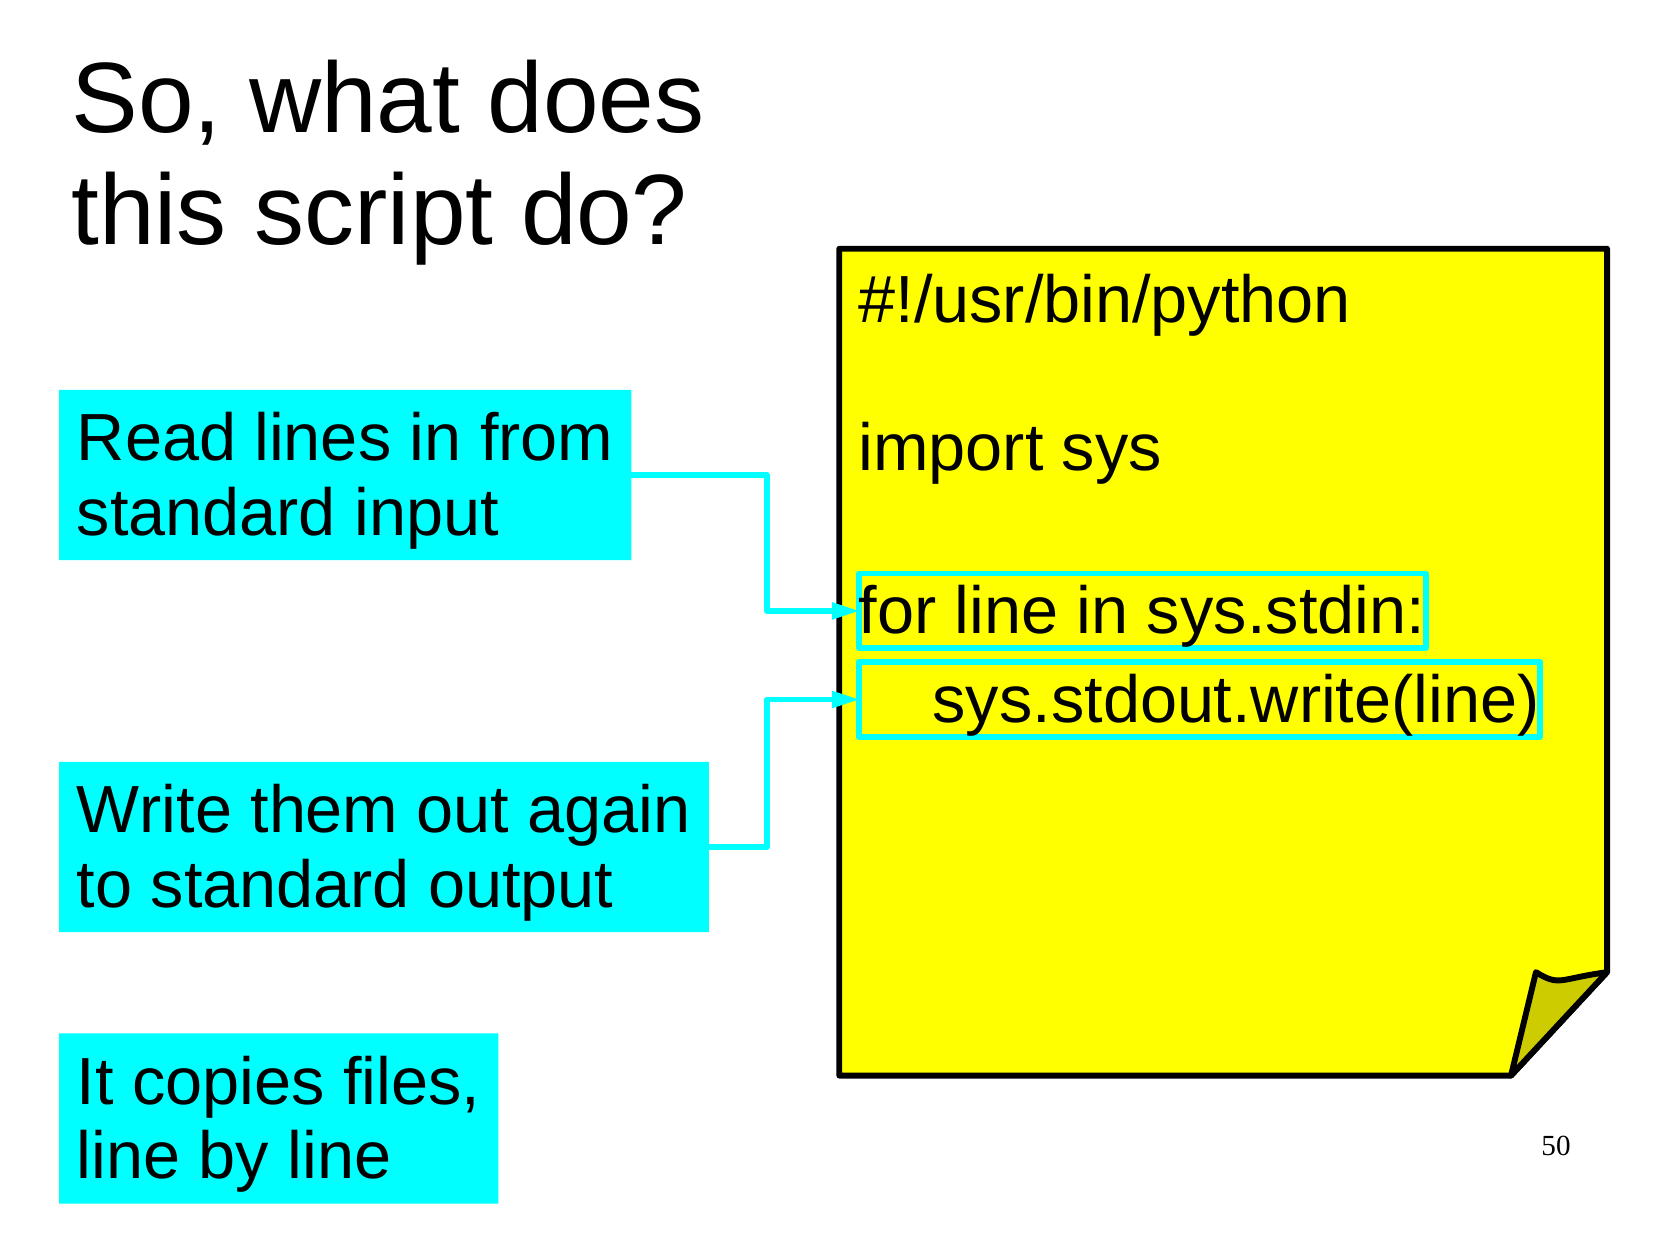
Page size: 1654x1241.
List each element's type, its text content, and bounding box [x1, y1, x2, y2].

text_box Write them out again to standard output [59, 761, 709, 933]
text_box import sys [858, 410, 1163, 485]
text_box [839, 248, 1608, 1076]
text_box Read lines in from standard input [59, 389, 632, 561]
text_box for line in sys.stdin: [858, 573, 1426, 649]
text_box #!/usr/bin/python [858, 262, 1352, 338]
text_box So, what does this script do? [71, 42, 705, 266]
text_box sys.stdout.write(line) [858, 662, 1541, 737]
text_box It copies files, line by line [59, 1033, 499, 1204]
